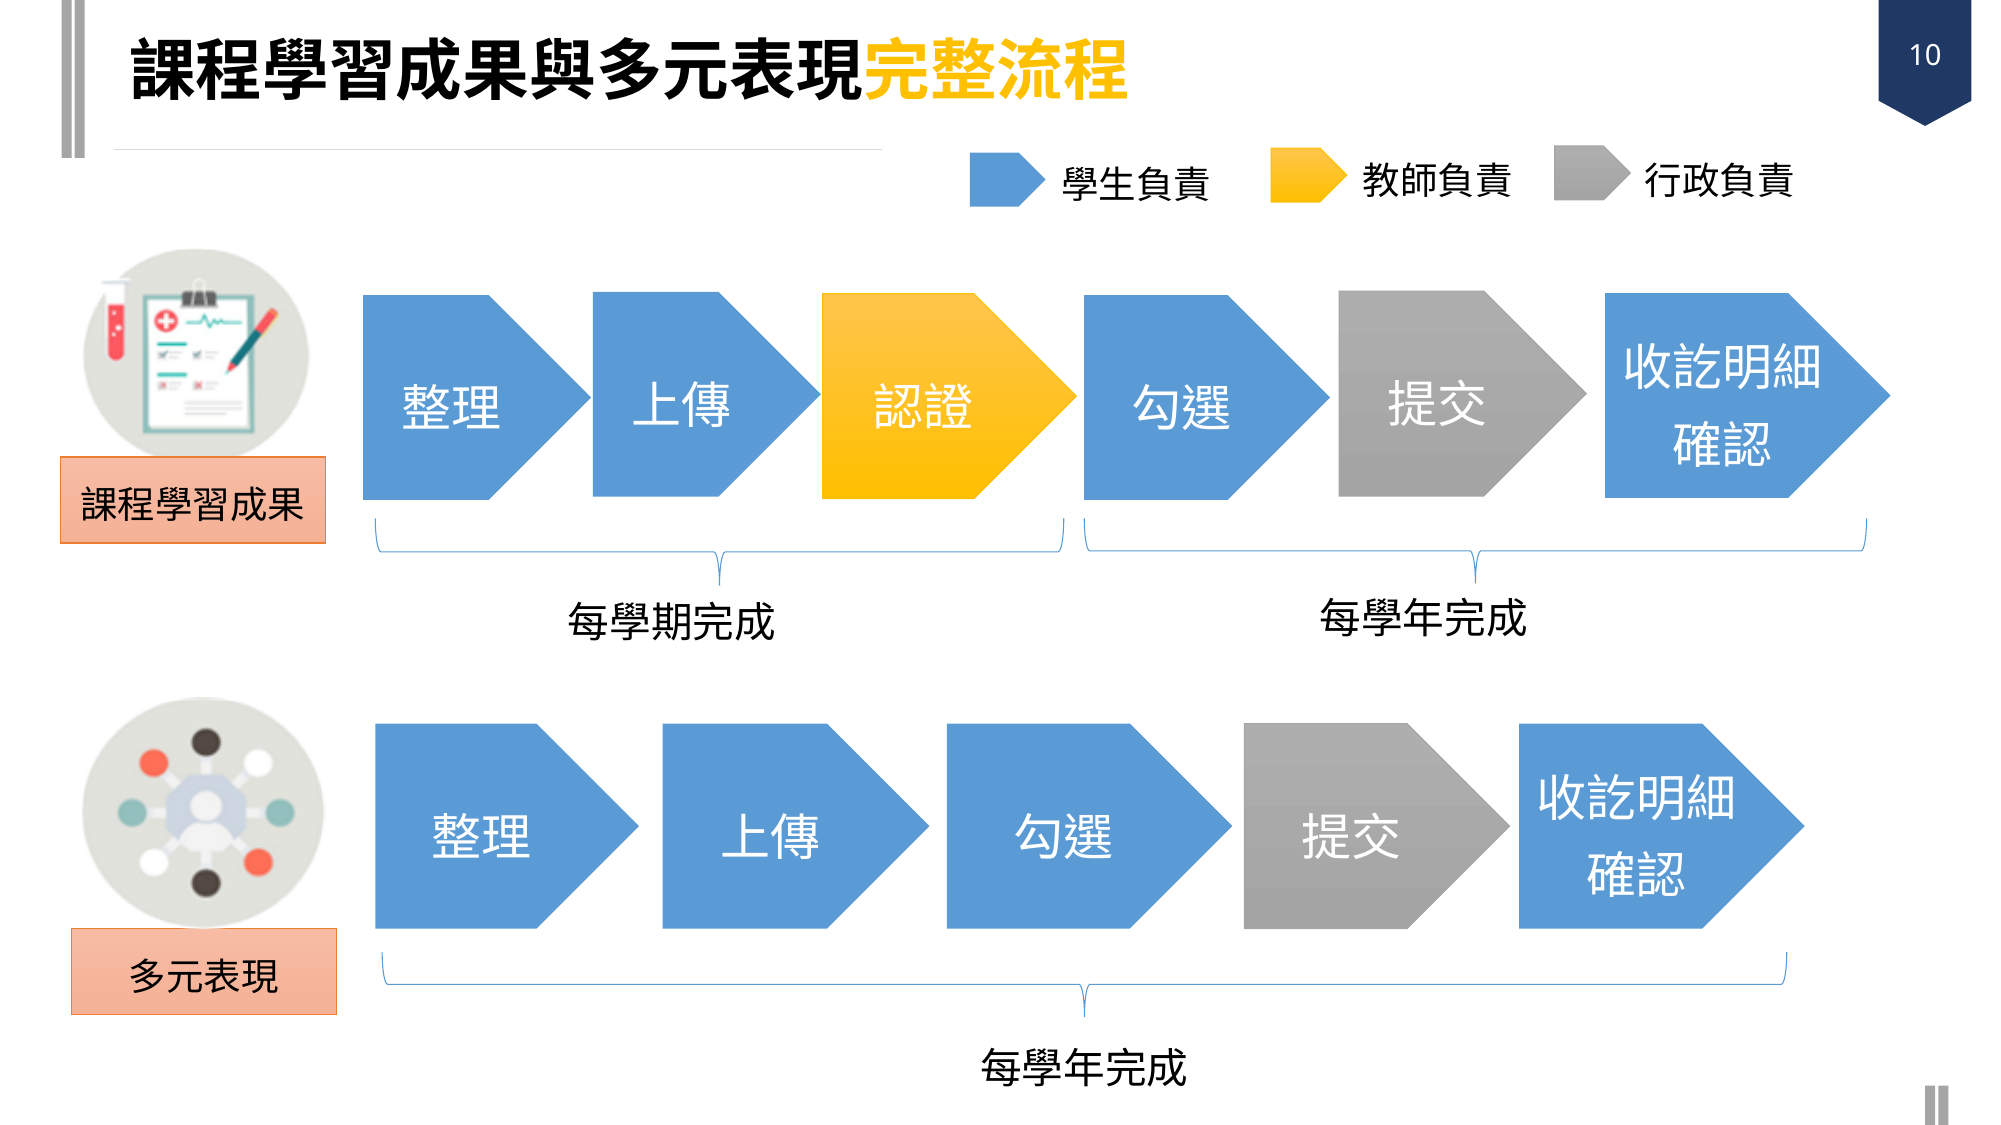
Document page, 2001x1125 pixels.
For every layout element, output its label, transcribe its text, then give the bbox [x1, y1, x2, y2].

text_box 上傳 [592, 291, 821, 497]
text_box 整理 [375, 723, 639, 929]
picture [82, 248, 311, 457]
text_box 上傳 [662, 723, 930, 929]
text_box 勾選 [1084, 295, 1331, 500]
text_box 學生負責 [1046, 140, 1227, 214]
text_box 每學年完成 [1304, 569, 1544, 650]
text_box 認證 [822, 293, 1077, 499]
text_box [1271, 148, 1347, 203]
list 課程學習成果與多元表現完整流程 [114, 29, 1415, 118]
text_box 收訖明細確認 [1519, 723, 1805, 929]
text_box 提交 [1244, 723, 1510, 929]
text_box 行政負責 [1630, 135, 1810, 210]
text_box [969, 152, 1046, 207]
text_box 每學期完成 [552, 573, 792, 654]
text_box 勾選 [946, 723, 1233, 929]
text_box 收訖明細確認 [1605, 293, 1891, 498]
text_box 課程學習成果 [60, 457, 326, 544]
text_box 提交 [1339, 291, 1587, 497]
text_box [1554, 145, 1630, 200]
picture [82, 697, 326, 929]
text_box 多元表現 [71, 928, 337, 1015]
text_box 每學年完成 [965, 1019, 1204, 1100]
text_box 整理 [363, 295, 592, 500]
text_box 教師負責 [1347, 136, 1528, 210]
